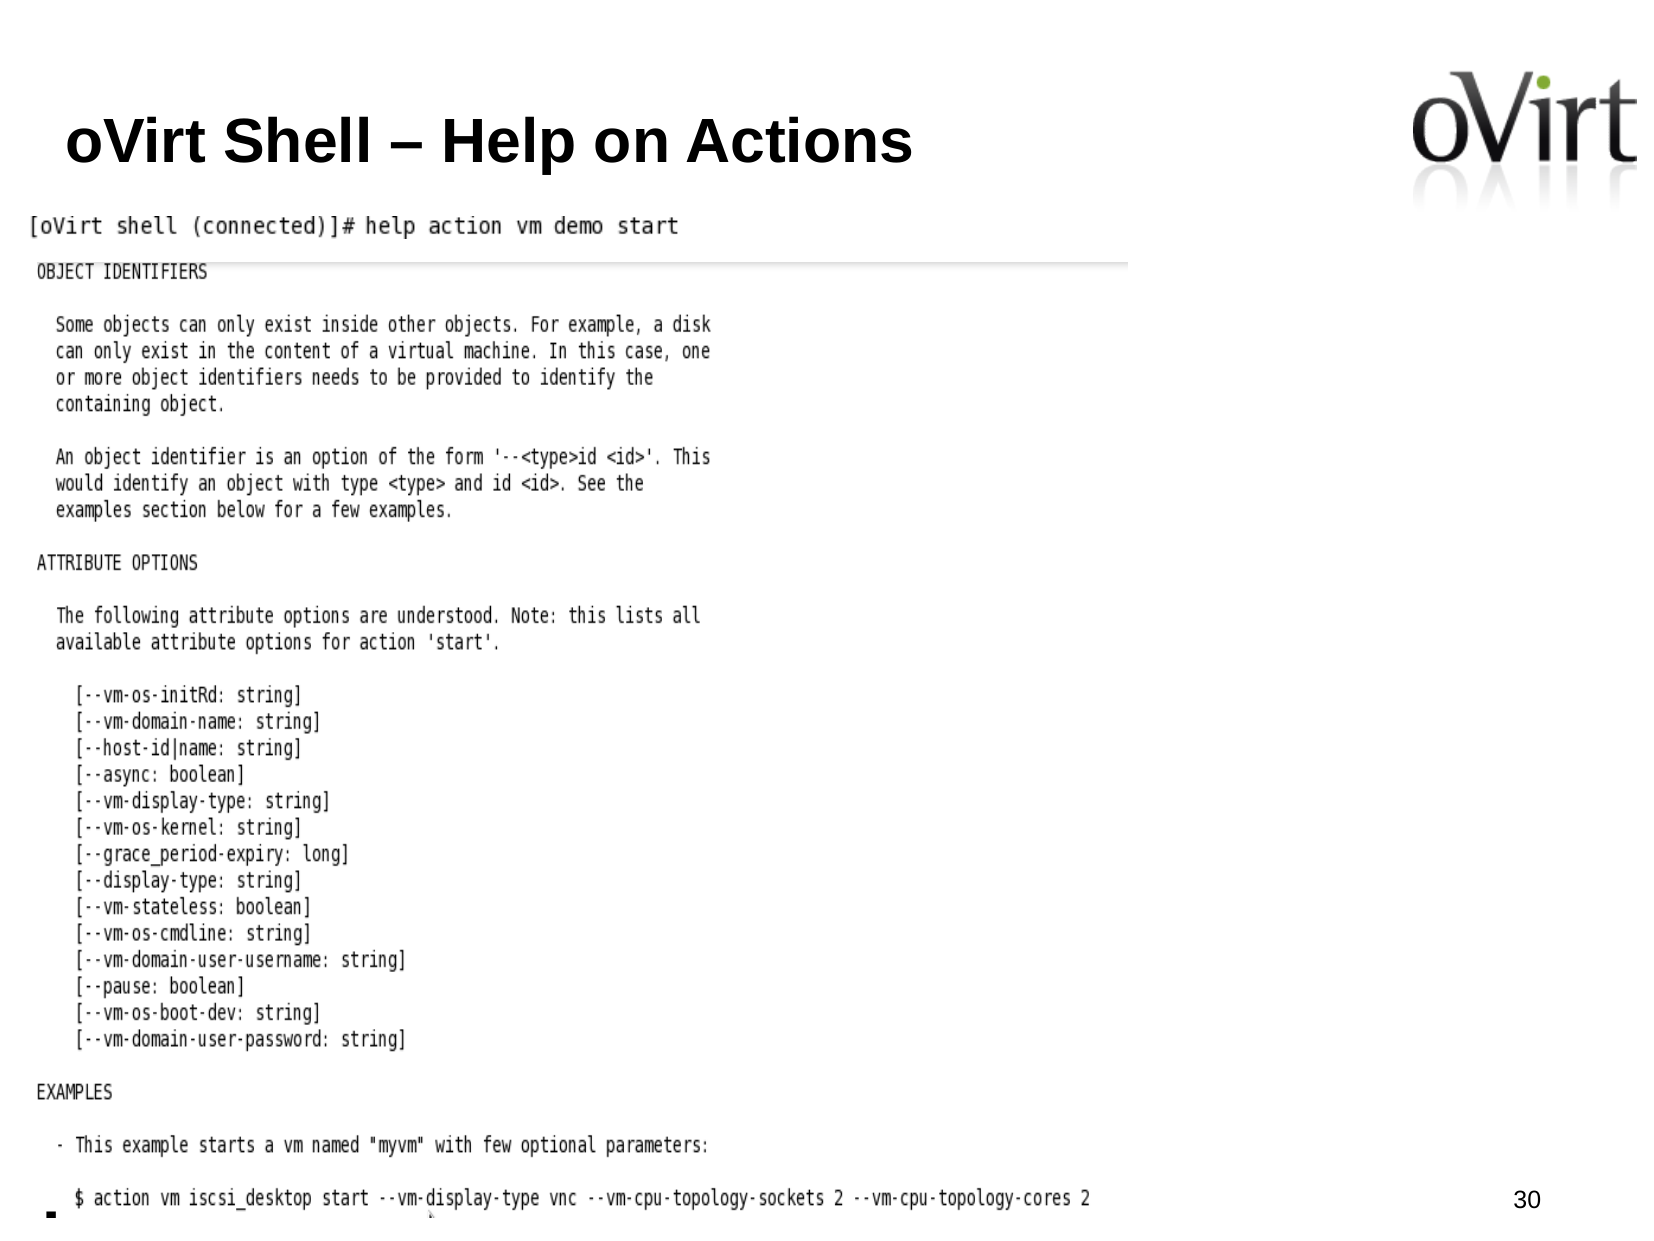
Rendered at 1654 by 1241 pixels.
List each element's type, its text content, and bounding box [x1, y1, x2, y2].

picture [28, 216, 687, 239]
title oVirt Shell – Help on Actions [65, 90, 1040, 192]
picture [37, 262, 1128, 1218]
picture [1413, 63, 1637, 212]
